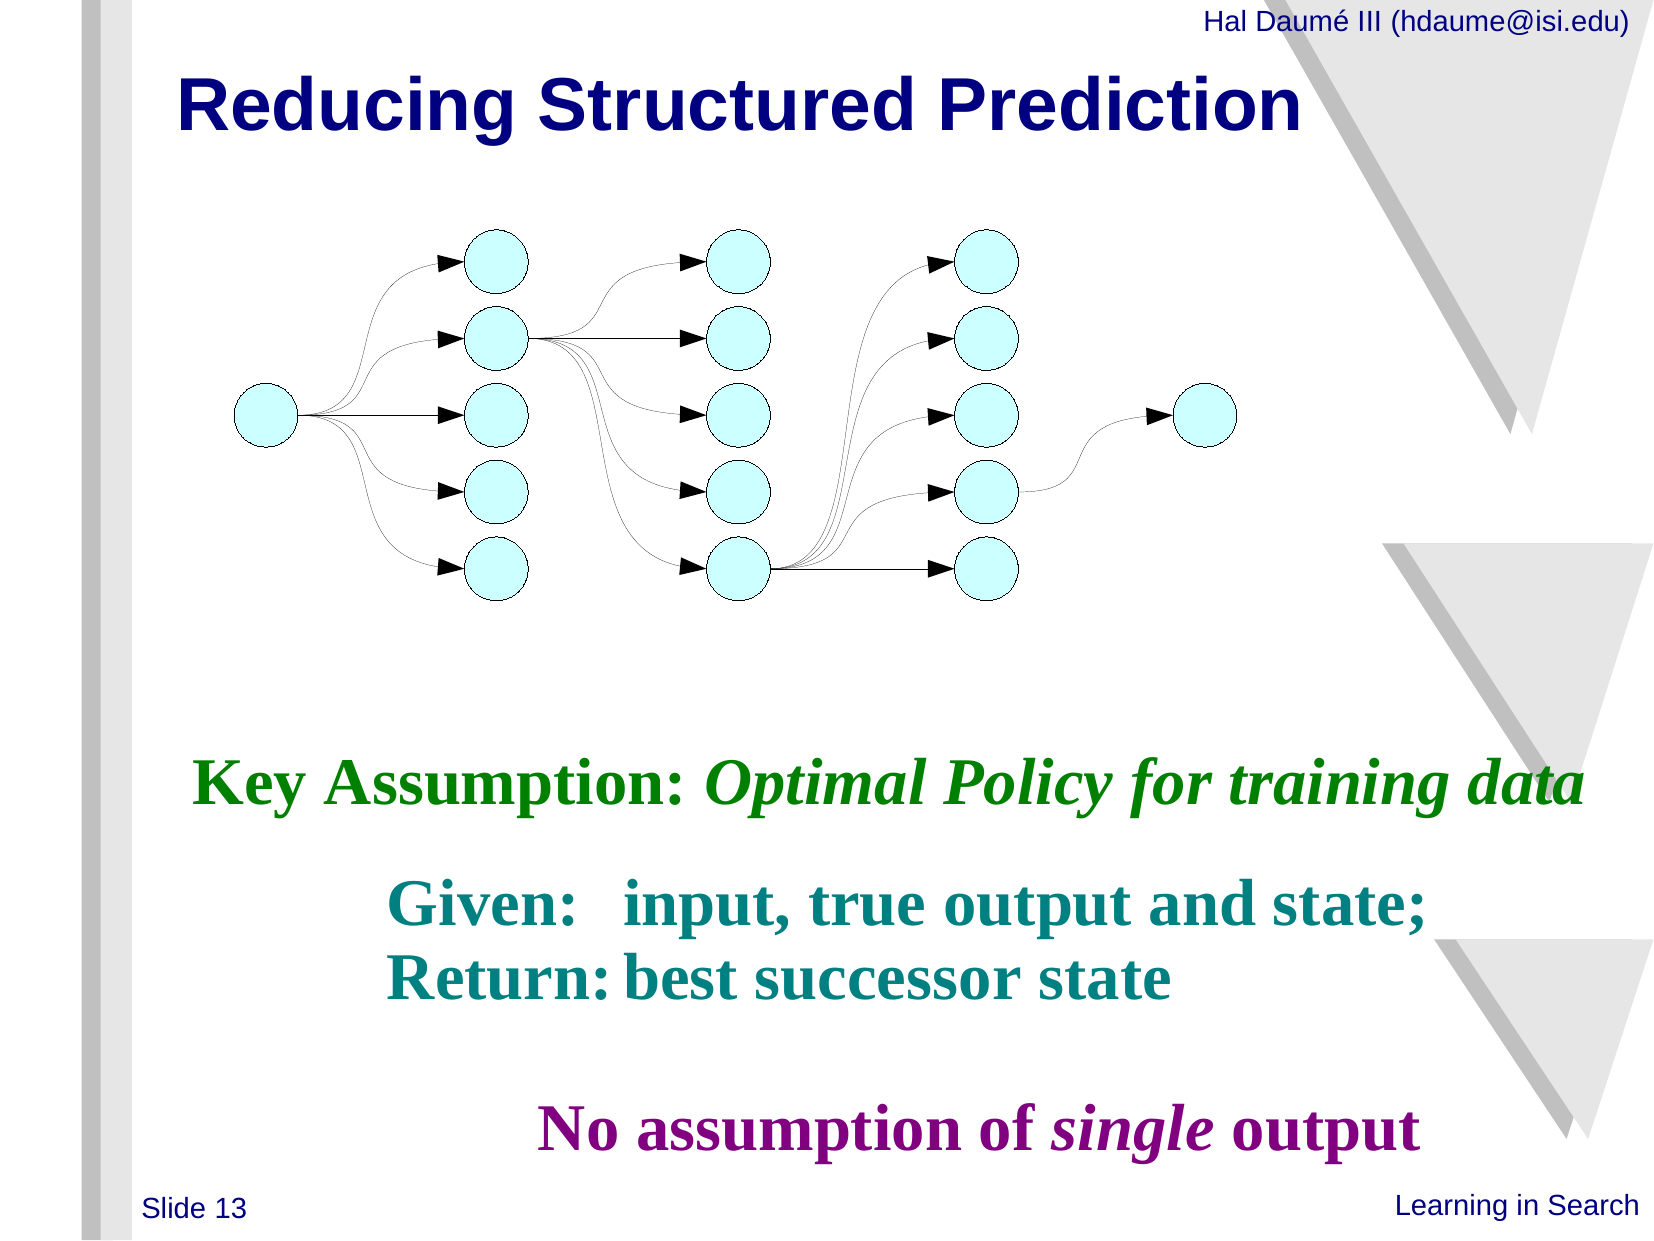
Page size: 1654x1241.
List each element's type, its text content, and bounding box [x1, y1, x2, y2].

text_box [954, 306, 1019, 371]
title Reducing Structured Prediction [176, 44, 1509, 166]
text_box [464, 460, 529, 524]
text_box [706, 306, 771, 371]
text_box [464, 383, 529, 448]
text_box [706, 383, 771, 448]
text_box [954, 383, 1019, 448]
text_box [1173, 383, 1237, 448]
text_box [706, 229, 771, 294]
text_box [706, 536, 771, 601]
text_box [464, 229, 529, 294]
text_box Given: input, true output and state; Return: best successor state [386, 865, 1430, 1041]
text_box No assumption of single output [537, 1091, 1421, 1179]
text_box [464, 536, 529, 601]
text_box [464, 306, 529, 371]
text_box [954, 229, 1019, 294]
text_box [954, 460, 1019, 524]
text_box [706, 460, 771, 524]
text_box [954, 536, 1019, 601]
text_box [234, 383, 298, 448]
text_box Key Assumption: Optimal Policy for training data [192, 745, 1588, 833]
